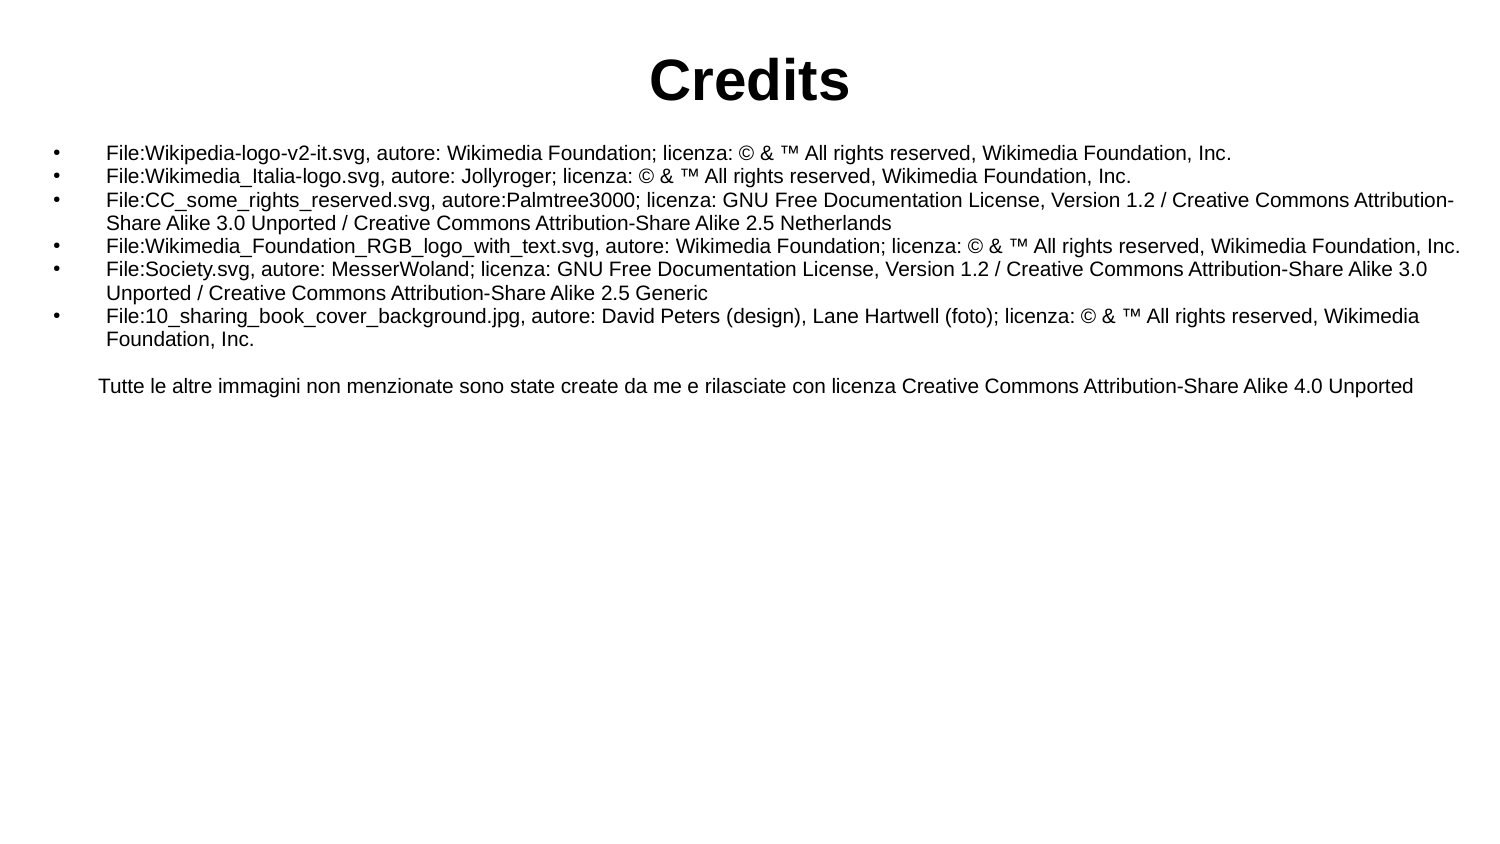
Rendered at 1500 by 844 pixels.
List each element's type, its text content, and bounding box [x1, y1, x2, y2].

list File:Wikipedia-logo-v2-it.svg, autore: Wikimedia Foundation; licenza: © & ™ All rights reserved, Wikimedia Foundation, Inc. File:Wikimedia_Italia-logo.svg, autore: Jollyroger; licenza: © & ™ All rights reserved, Wikimedia Foundation, Inc. File:CC_some_rights_reserved.svg, autore:Palmtree3000; licenza: GNU Free Documentation License, Version 1.2 / Creative Commons Attribution-Share Alike 3.0 Unported / Creative Commons Attribution-Share Alike 2.5 Netherlands File:Wikimedia_Foundation_RGB_logo_with_text.svg, autore: Wikimedia Foundation; licenza: © & ™ All rights reserved, Wikimedia Foundation, Inc. File:Society.svg, autore: MesserWoland; licenza: GNU Free Documentation License, Version 1.2 / Creative Commons Attribution-Share Alike 3.0 Unported / Creative Commons Attribution-Share Alike 2.5 Generic File:10_sharing_book_cover_background.jpg, autore: David Peters (design), Lane Hartwell (foto); licenza: © & ™ All rights reserved, Wikimedia Foundation, Inc. Tutte le altre immagini non menzionate sono state create da me e rilasciate con licenza Creative Commons Attribution-Share Alike 4.0 Unported [35, 141, 1477, 827]
title Credits [75, 11, 1425, 141]
